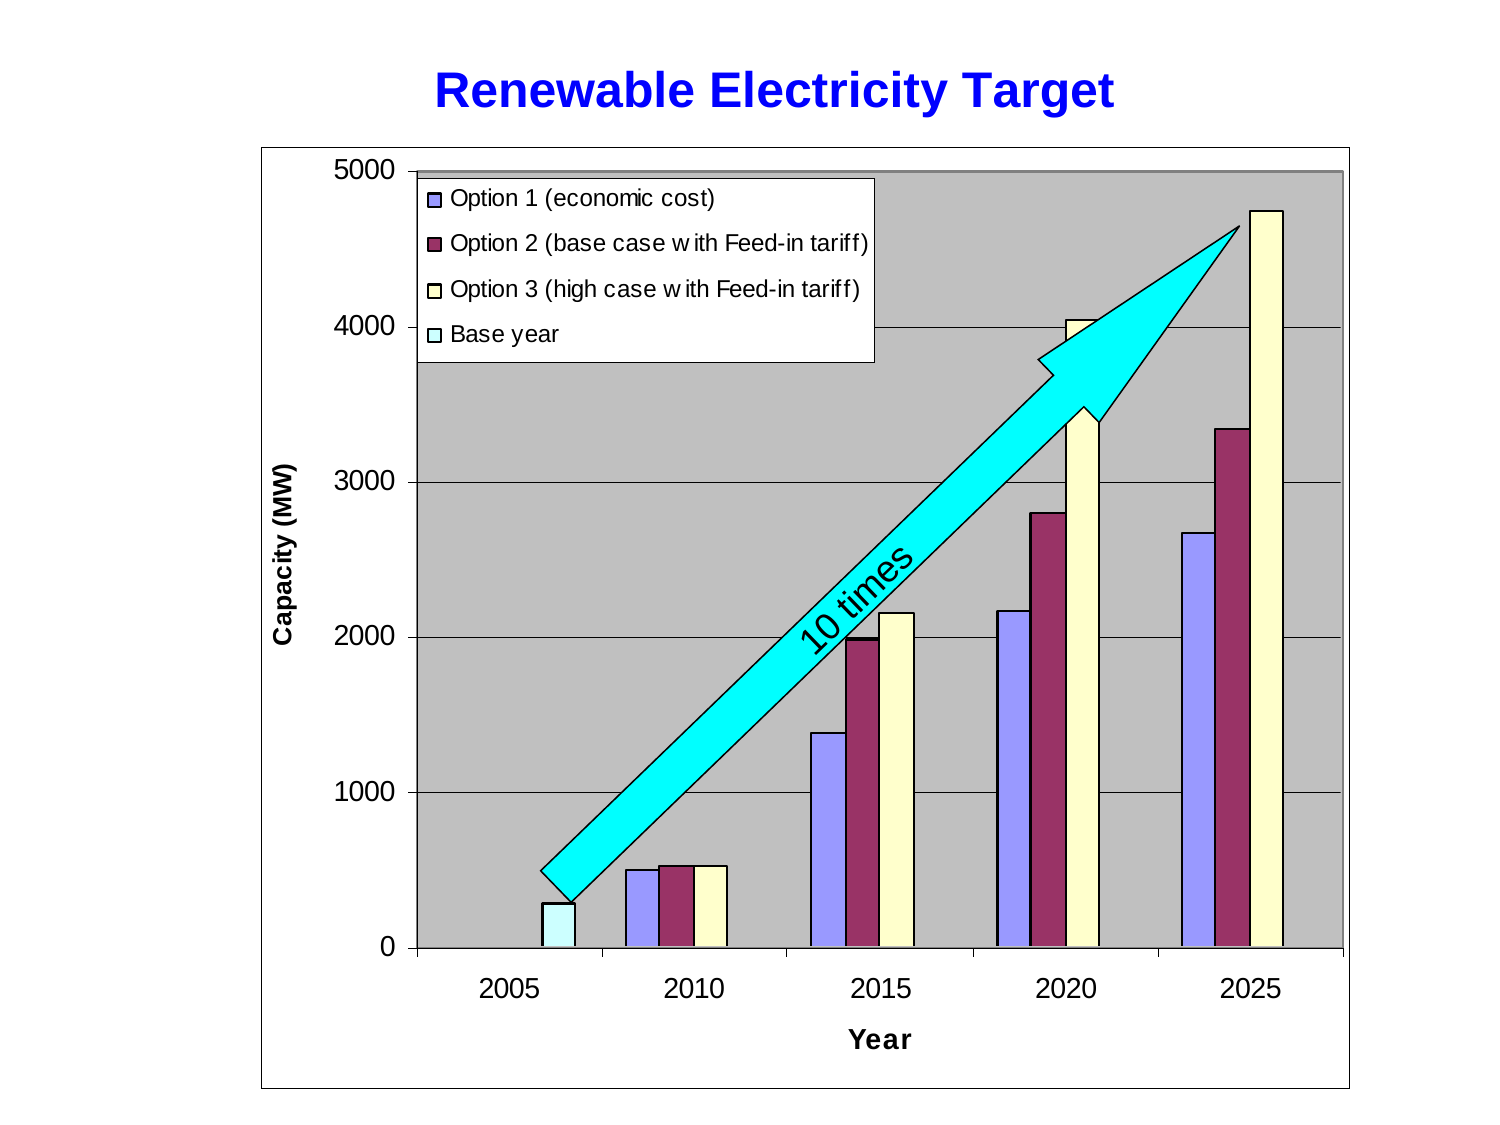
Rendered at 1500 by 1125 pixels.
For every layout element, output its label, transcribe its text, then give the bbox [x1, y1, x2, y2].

text_box 10 times [540, 225, 1240, 903]
chart [249, 135, 1363, 1099]
text_box Renewable Electricity Target [324, 49, 1226, 126]
